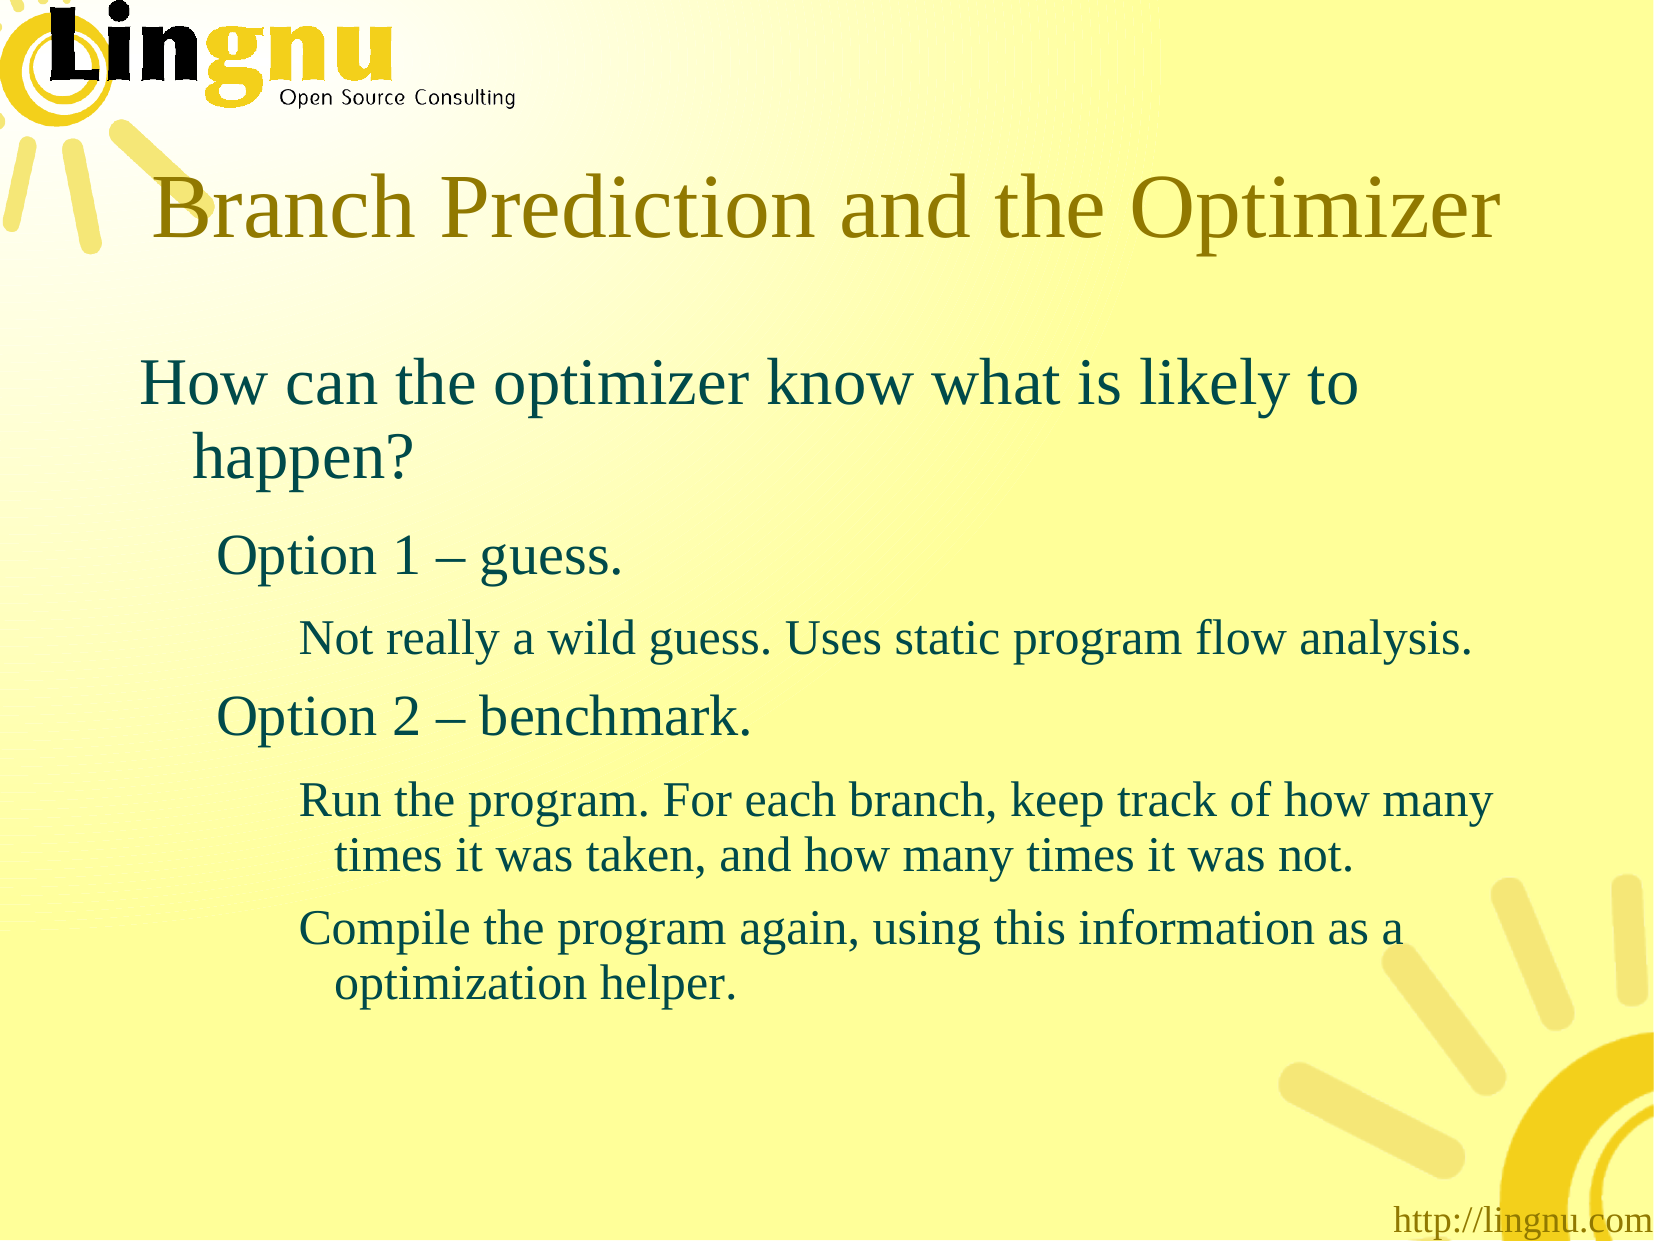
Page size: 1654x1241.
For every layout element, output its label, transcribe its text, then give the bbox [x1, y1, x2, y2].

picture [1256, 871, 1654, 1241]
list How can the optimizer know what is likely to happen? Option 1 – guess. Not really a wild guess. Uses static program flow analysis. Option 2 – benchmark. Run the program. For each branch, keep track of how many times it was taken, and how many times it was not. Compile the program again, using this information as a optimization helper. [121, 344, 1534, 1127]
picture [0, 0, 516, 256]
title Branch Prediction and the Optimizer [121, 102, 1534, 311]
